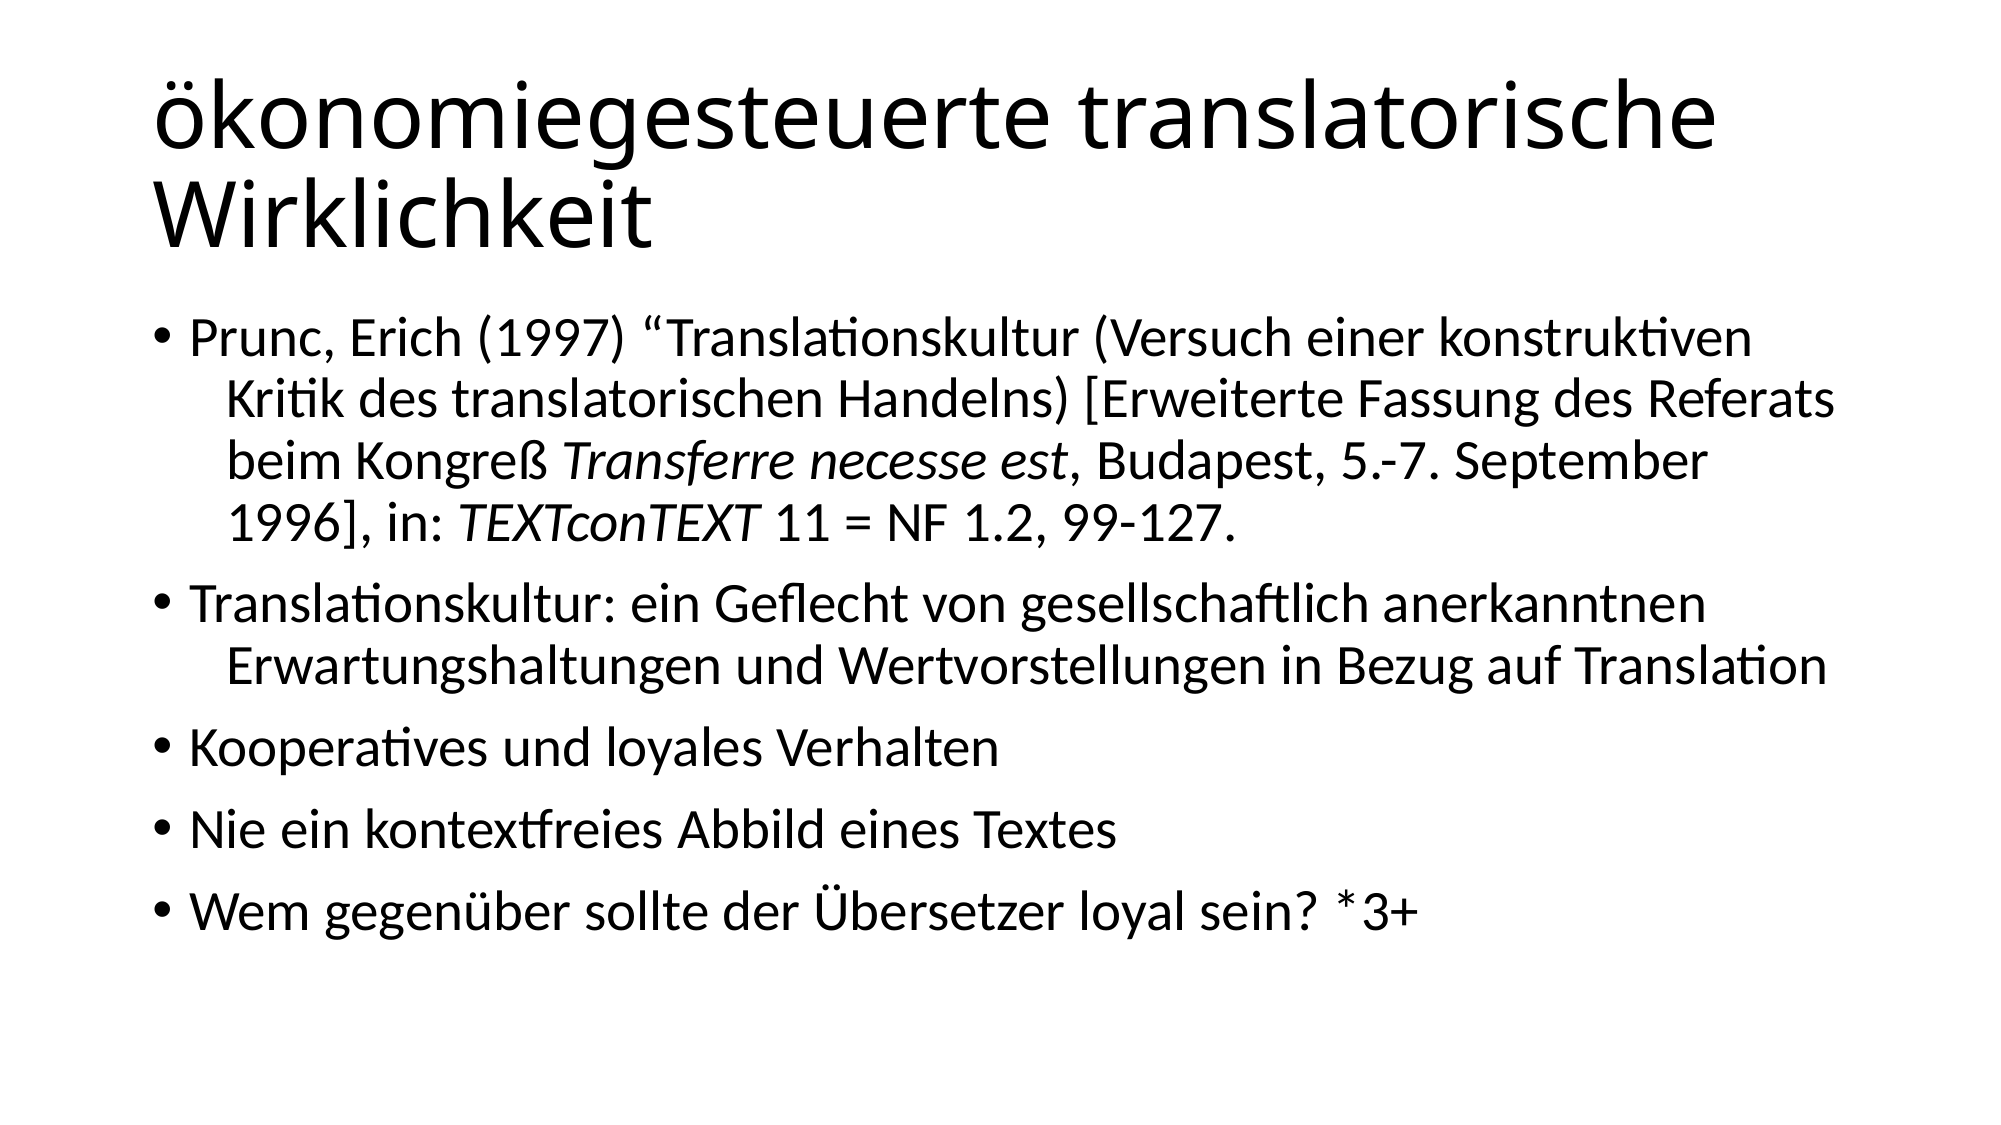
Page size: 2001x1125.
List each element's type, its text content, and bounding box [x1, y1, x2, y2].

title ökonomiegesteuerte translatorische Wirklichkeit [137, 59, 1863, 278]
list Prunc, Erich (1997) “Translationskultur (Versuch einer konstruktiven Kritik des translatorischen Handelns) [Erweiterte Fassung des Referats beim Kongreß Transferre necesse est, Budapest, 5.-7. September 1996], in: TEXTconTEXT 11 = NF 1.2, 99-127. Translationskultur: ein Geflecht von gesellschaftlich anerkanntnen Erwartungshaltungen und Wertvorstellungen in Bezug auf Translation Kooperatives und loyales Verhalten Nie ein kontextfreies Abbild eines Textes Wem gegenüber sollte der Übersetzer loyal sein? *3+ [137, 299, 1863, 1014]
